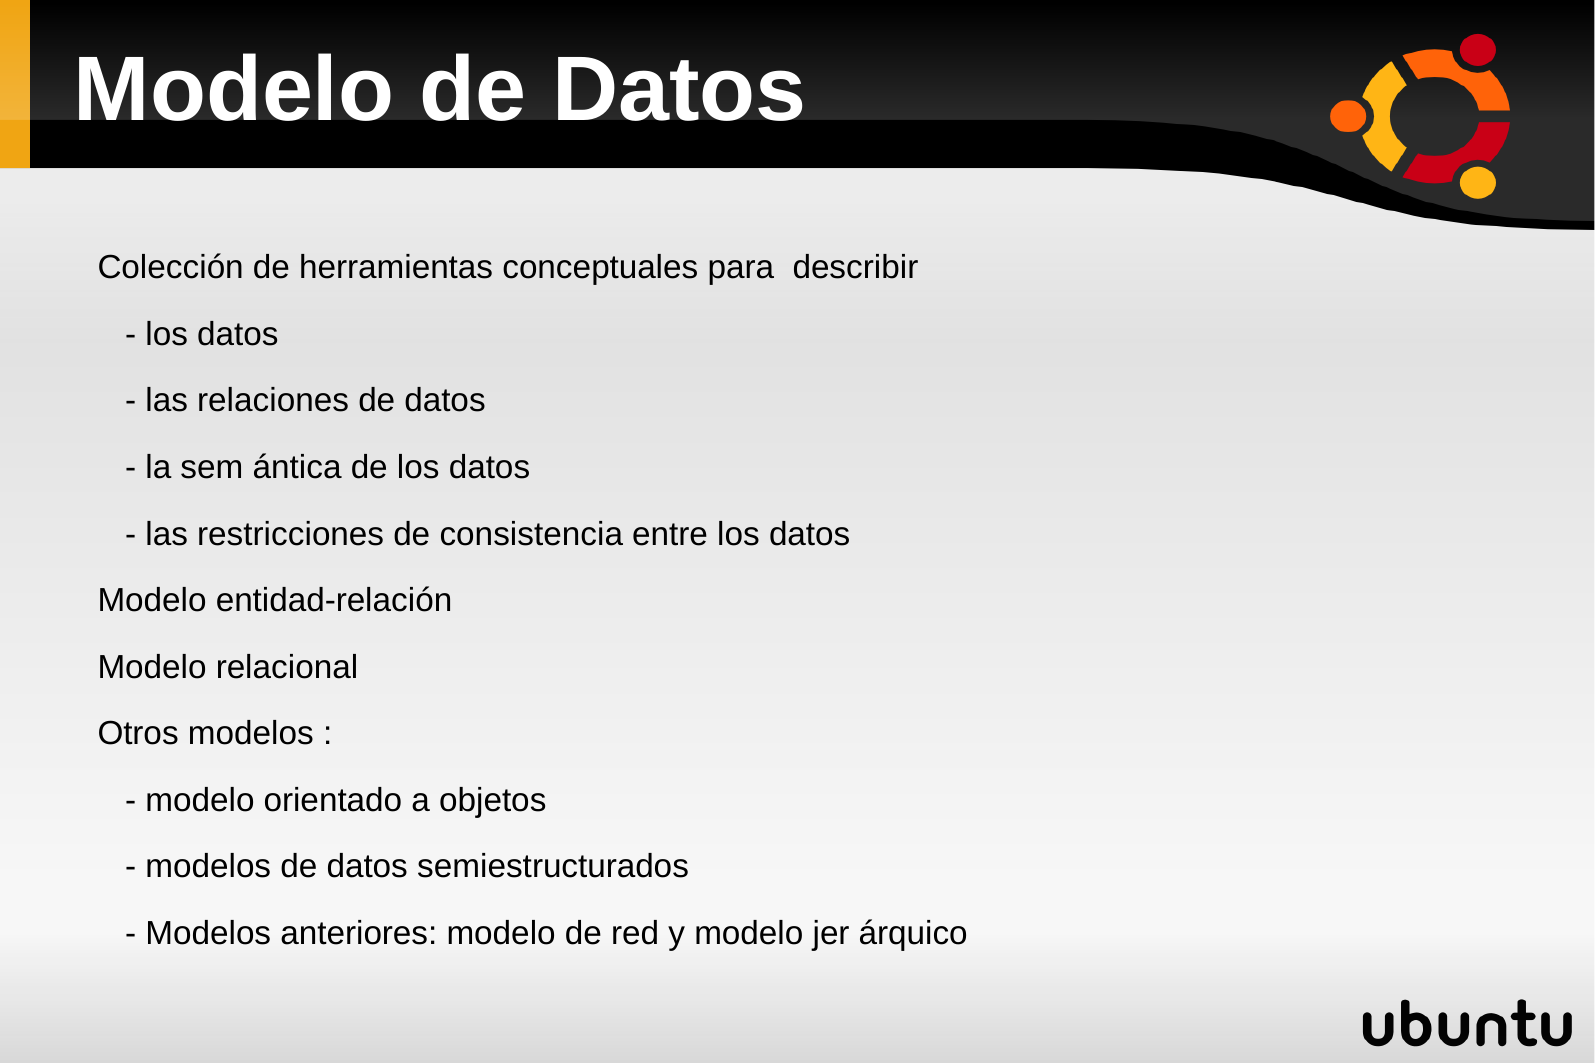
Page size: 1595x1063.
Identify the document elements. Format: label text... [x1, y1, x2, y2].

list Colección de herramientas conceptuales para describir - los datos - las relaciones de datos - la sem ántica de los datos - las restricciones de consistencia entre los datos Modelo entidad-relación Modelo relacional Otros modelos : - modelo orientado a objetos - modelos de datos semiestructurados - Modelos anteriores: modelo de red y modelo jer árquico [79, 248, 1515, 999]
title Modelo de Datos [74, 7, 1510, 171]
picture [0, 0, 1595, 1063]
